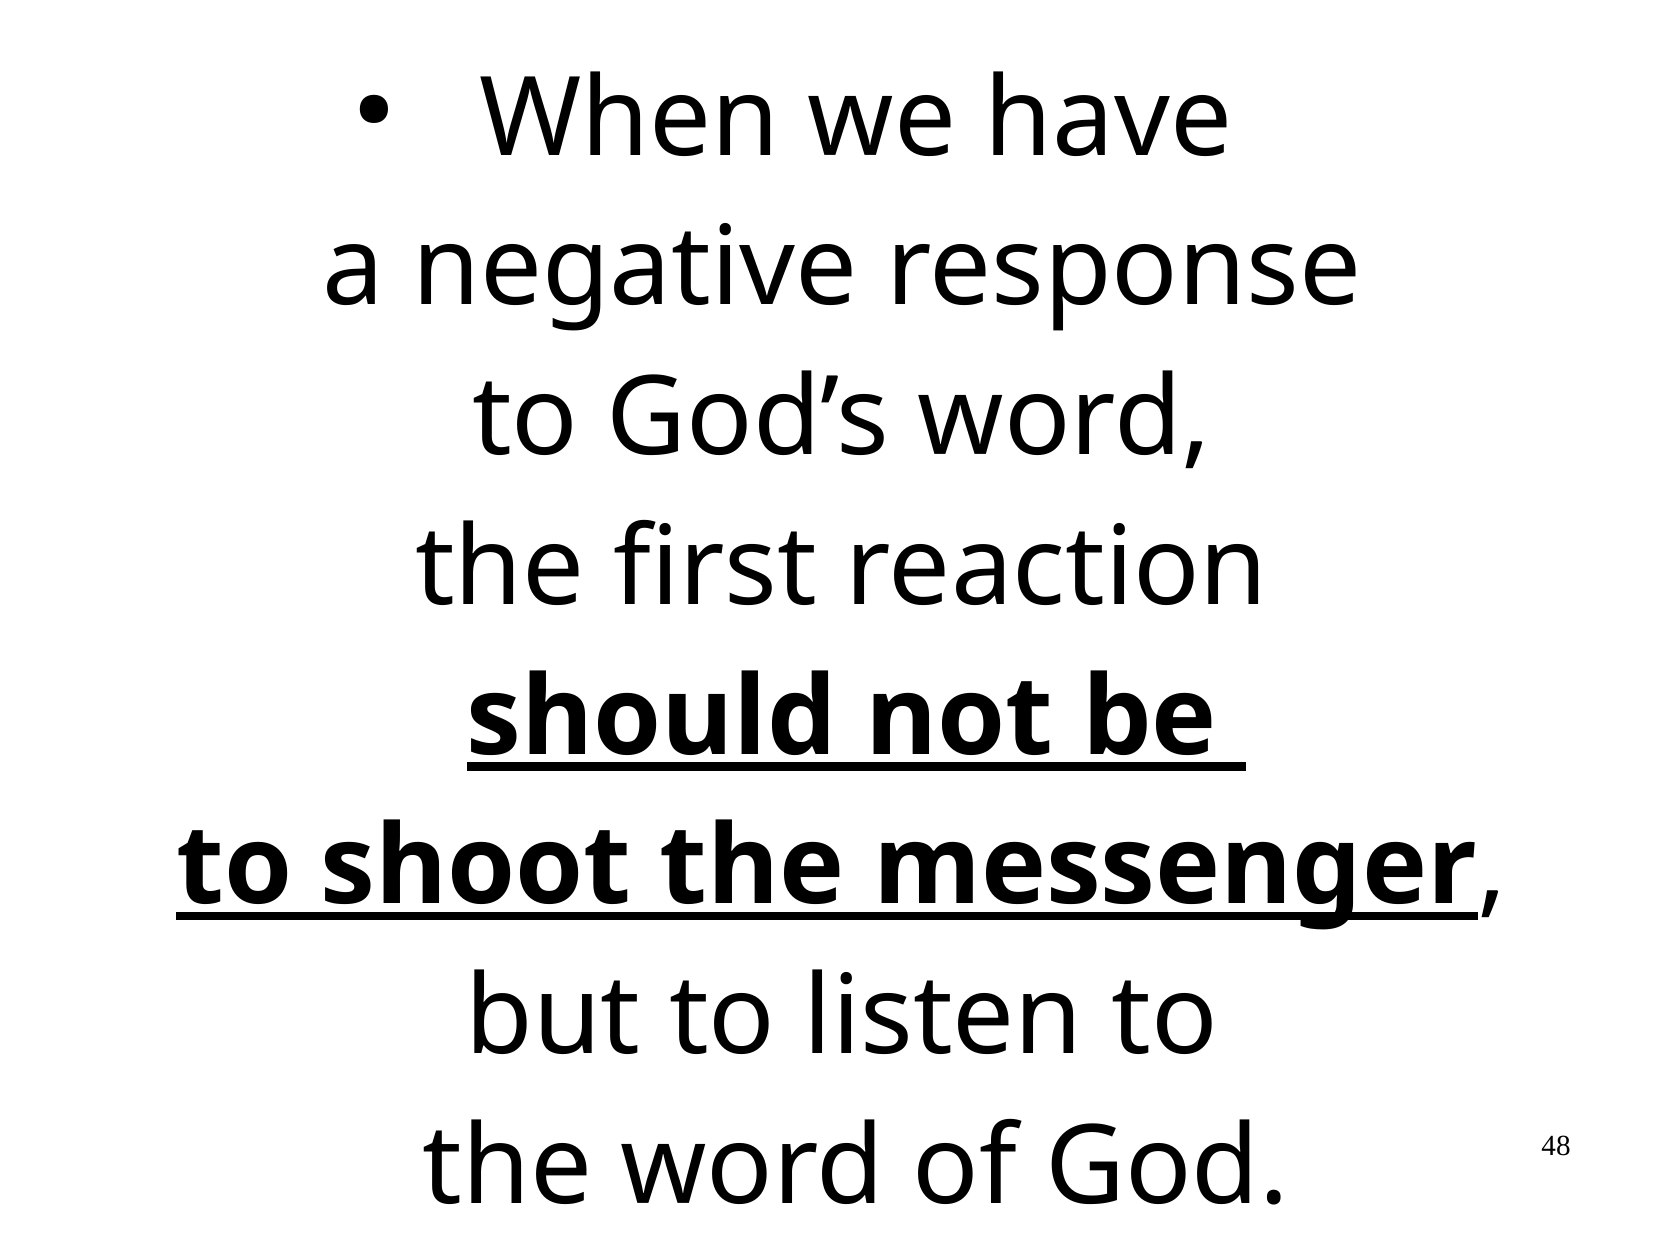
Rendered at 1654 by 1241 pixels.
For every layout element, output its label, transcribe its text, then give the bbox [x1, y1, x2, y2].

list When we have a negative response to God’s word, the first reaction should not be to shoot the messenger, but to listen to the word of God. [37, 37, 1613, 1238]
